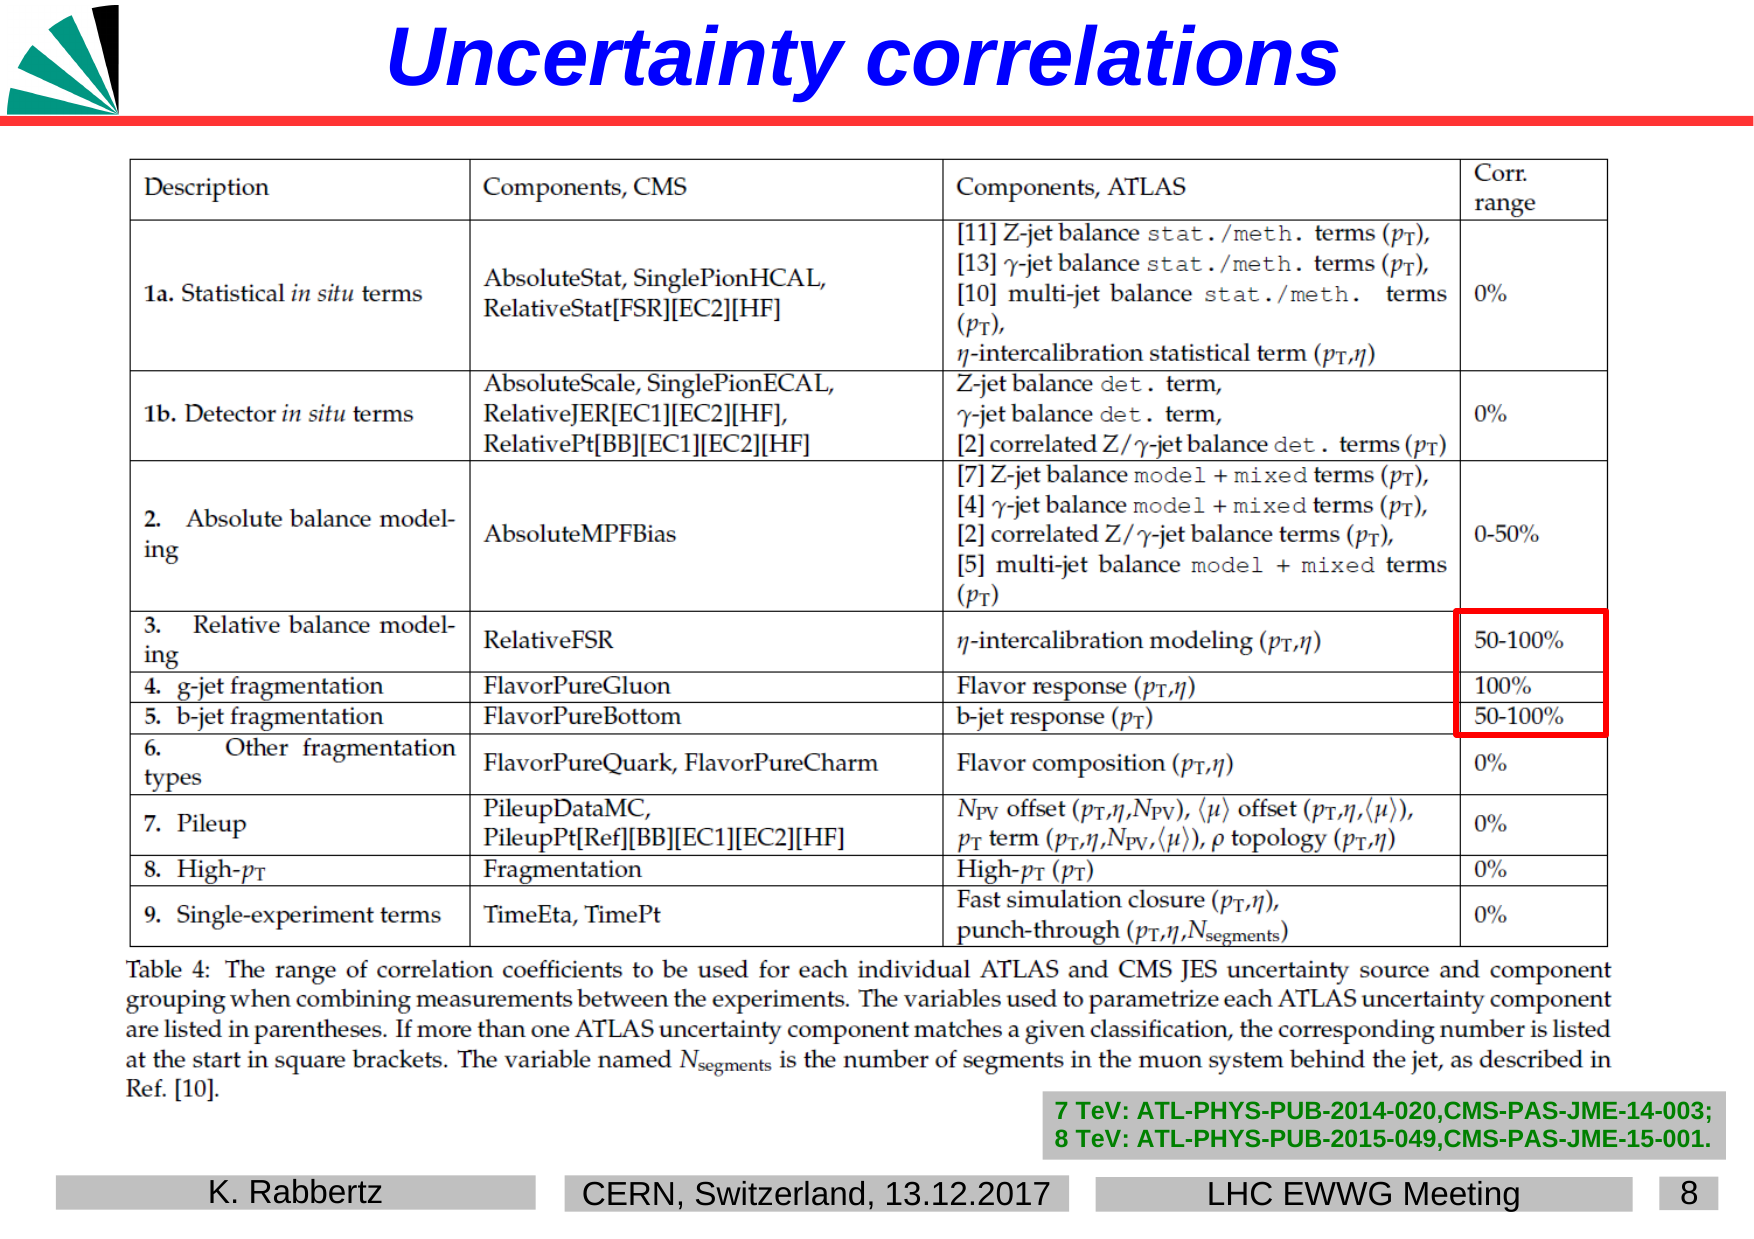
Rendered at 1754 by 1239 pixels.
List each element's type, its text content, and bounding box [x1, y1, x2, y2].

picture [118, 146, 1621, 1113]
title Uncertainty correlations [123, 0, 1606, 114]
picture [7, 5, 119, 116]
text_box 7 TeV: ATL-PHYS-PUB-2014-020,CMS-PAS-JME-14-003; 8 TeV: ATL-PHYS-PUB-2015-049,CMS-PAS-JME-15-001. [1042, 1091, 1717, 1160]
